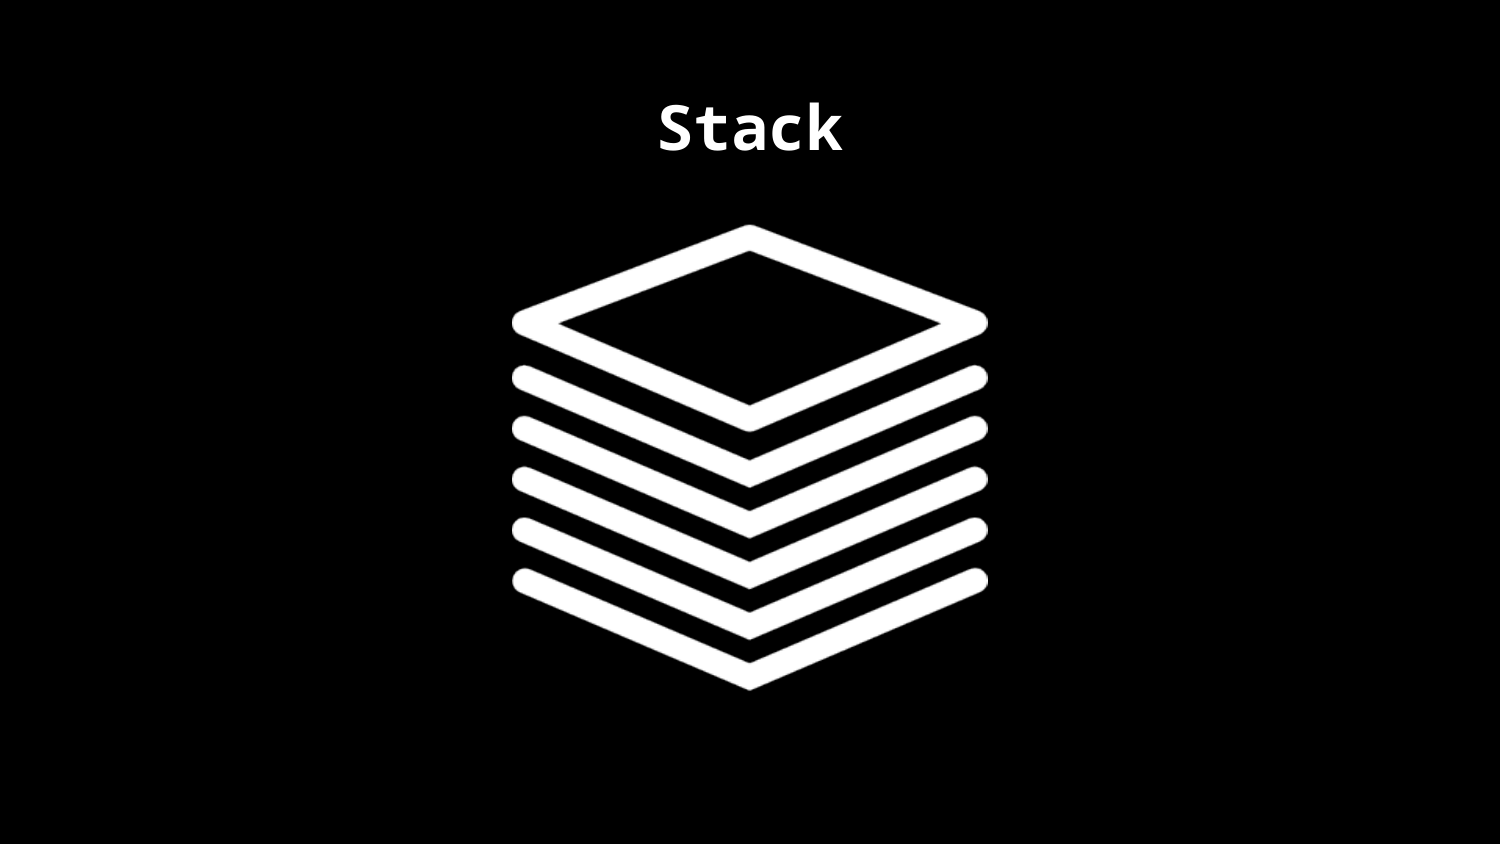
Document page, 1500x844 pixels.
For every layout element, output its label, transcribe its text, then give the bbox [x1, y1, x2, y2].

title Stack [51, 72, 1449, 167]
picture [512, 220, 988, 696]
